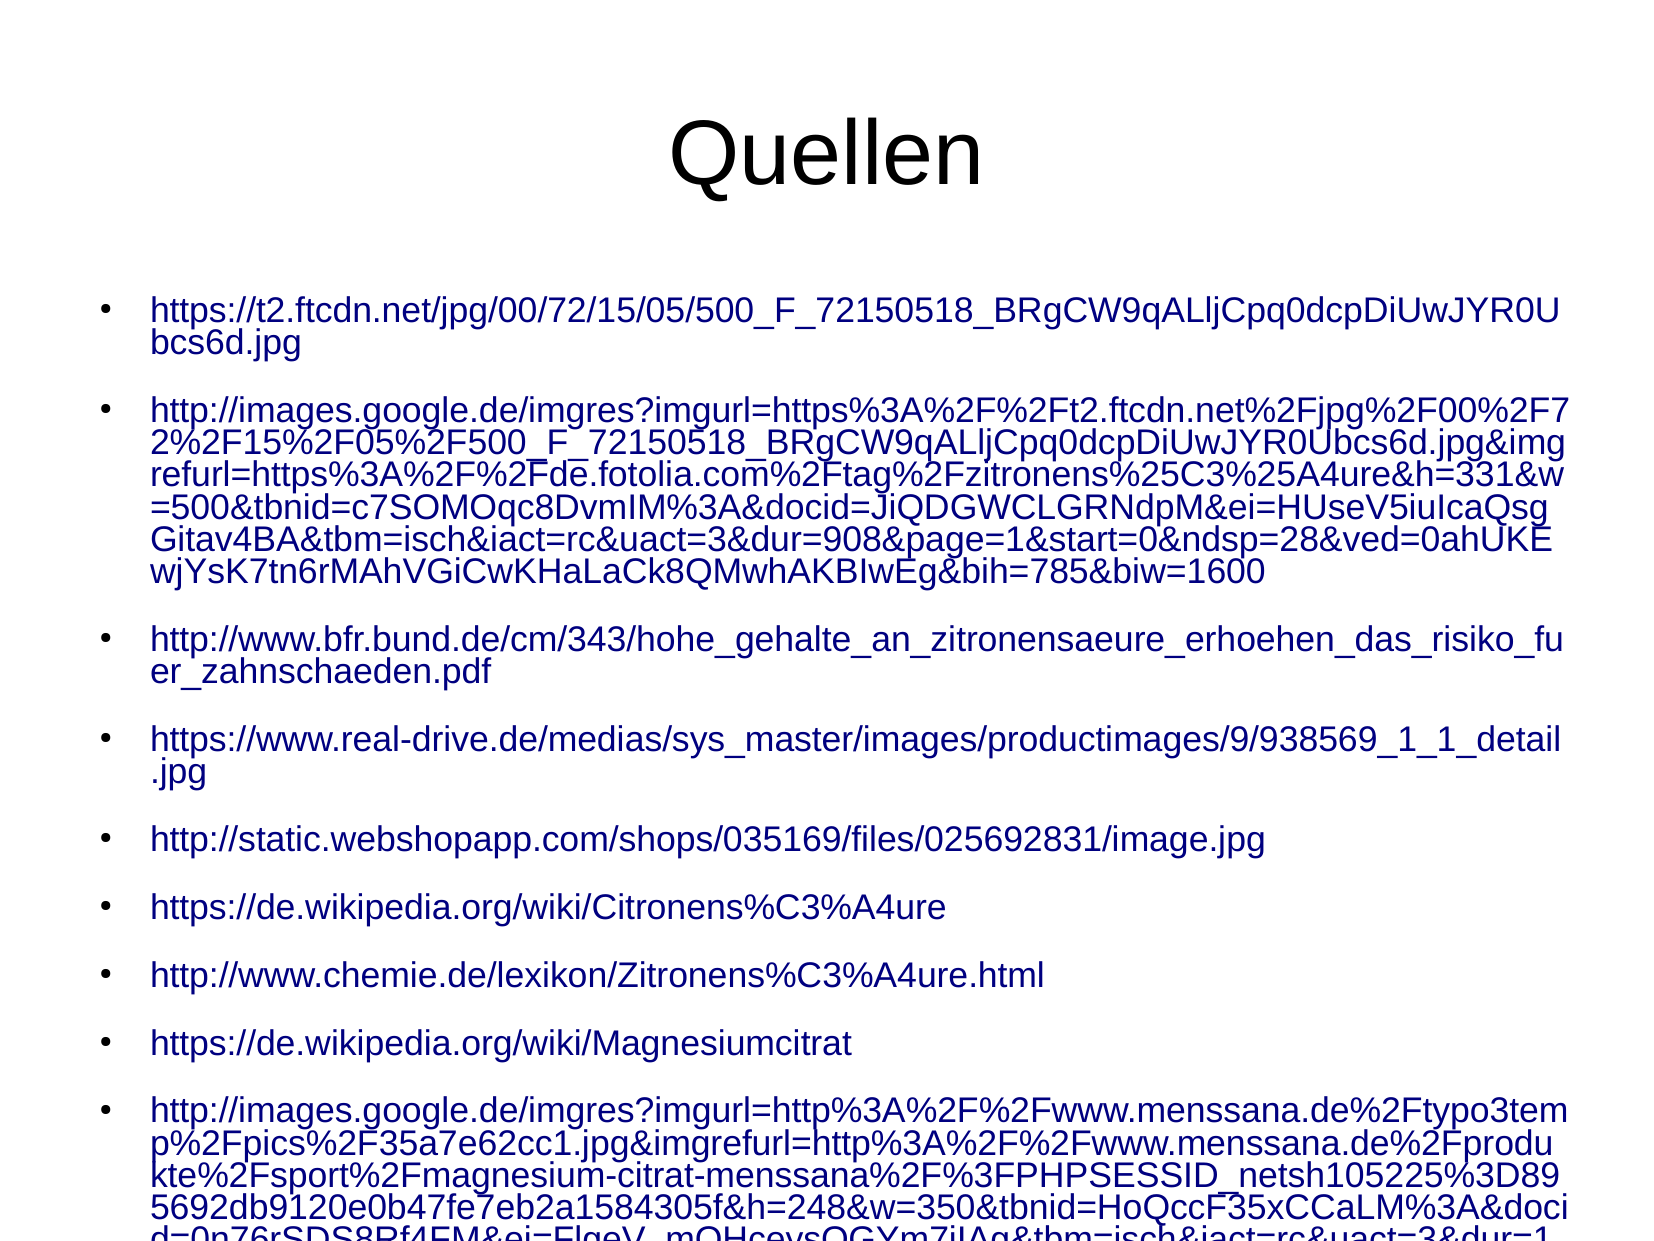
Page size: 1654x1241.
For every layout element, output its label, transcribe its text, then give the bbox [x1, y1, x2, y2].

title Quellen [82, 49, 1571, 257]
list https://t2.ftcdn.net/jpg/00/72/15/05/500_F_72150518_BRgCW9qALljCpq0dcpDiUwJYR0Ubcs6d.jpg http://images.google.de/imgres?imgurl=https%3A%2F%2Ft2.ftcdn.net%2Fjpg%2F00%2F72%2F15%2F05%2F500_F_72150518_BRgCW9qALljCpq0dcpDiUwJYR0Ubcs6d.jpg&imgrefurl=https%3A%2F%2Fde.fotolia.com%2Ftag%2Fzitronens%25C3%25A4ure&h=331&w=500&tbnid=c7SOMOqc8DvmIM%3A&docid=JiQDGWCLGRNdpM&ei=HUseV5iuIcaQsgGitav4BA&tbm=isch&iact=rc&uact=3&dur=908&page=1&start=0&ndsp=28&ved=0ahUKEwjYsK7tn6rMAhVGiCwKHaLaCk8QMwhAKBIwEg&bih=785&biw=1600 http://www.bfr.bund.de/cm/343/hohe_gehalte_an_zitronensaeure_erhoehen_das_risiko_fuer_zahnschaeden.pdf https://www.real-drive.de/medias/sys_master/images/productimages/9/938569_1_1_detail.jpg http://static.webshopapp.com/shops/035169/files/025692831/image.jpg https://de.wikipedia.org/wiki/Citronens%C3%A4ure http://www.chemie.de/lexikon/Zitronens%C3%A4ure.html https://de.wikipedia.org/wiki/Magnesiumcitrat http://images.google.de/imgres?imgurl=http%3A%2F%2Fwww.menssana.de%2Ftypo3temp%2Fpics%2F35a7e62cc1.jpg&imgrefurl=http%3A%2F%2Fwww.menssana.de%2Fprodukte%2Fsport%2Fmagnesium-citrat-menssana%2F%3FPHPSESSID_netsh105225%3D895692db9120e0b47fe7eb2a1584305f&h=248&w=350&tbnid=HoQccF35xCCaLM%3A&docid=0n76rSDS8Rf4FM&ei=FlgeV_mOHceysQGYm7iIAg&tbm=isch&iact=rc&uact=3&dur=1041&page=1&start=0&ndsp=36&ved=0ahUKEwj58fOcrKrMAhVHWSwKHZgNDiEQMwhQKBcwFw&bih=785&biw=1600 https://upload.wikimedia.org/wikipedia/commons/e/e4/Lemon.jpg [82, 290, 1571, 1010]
